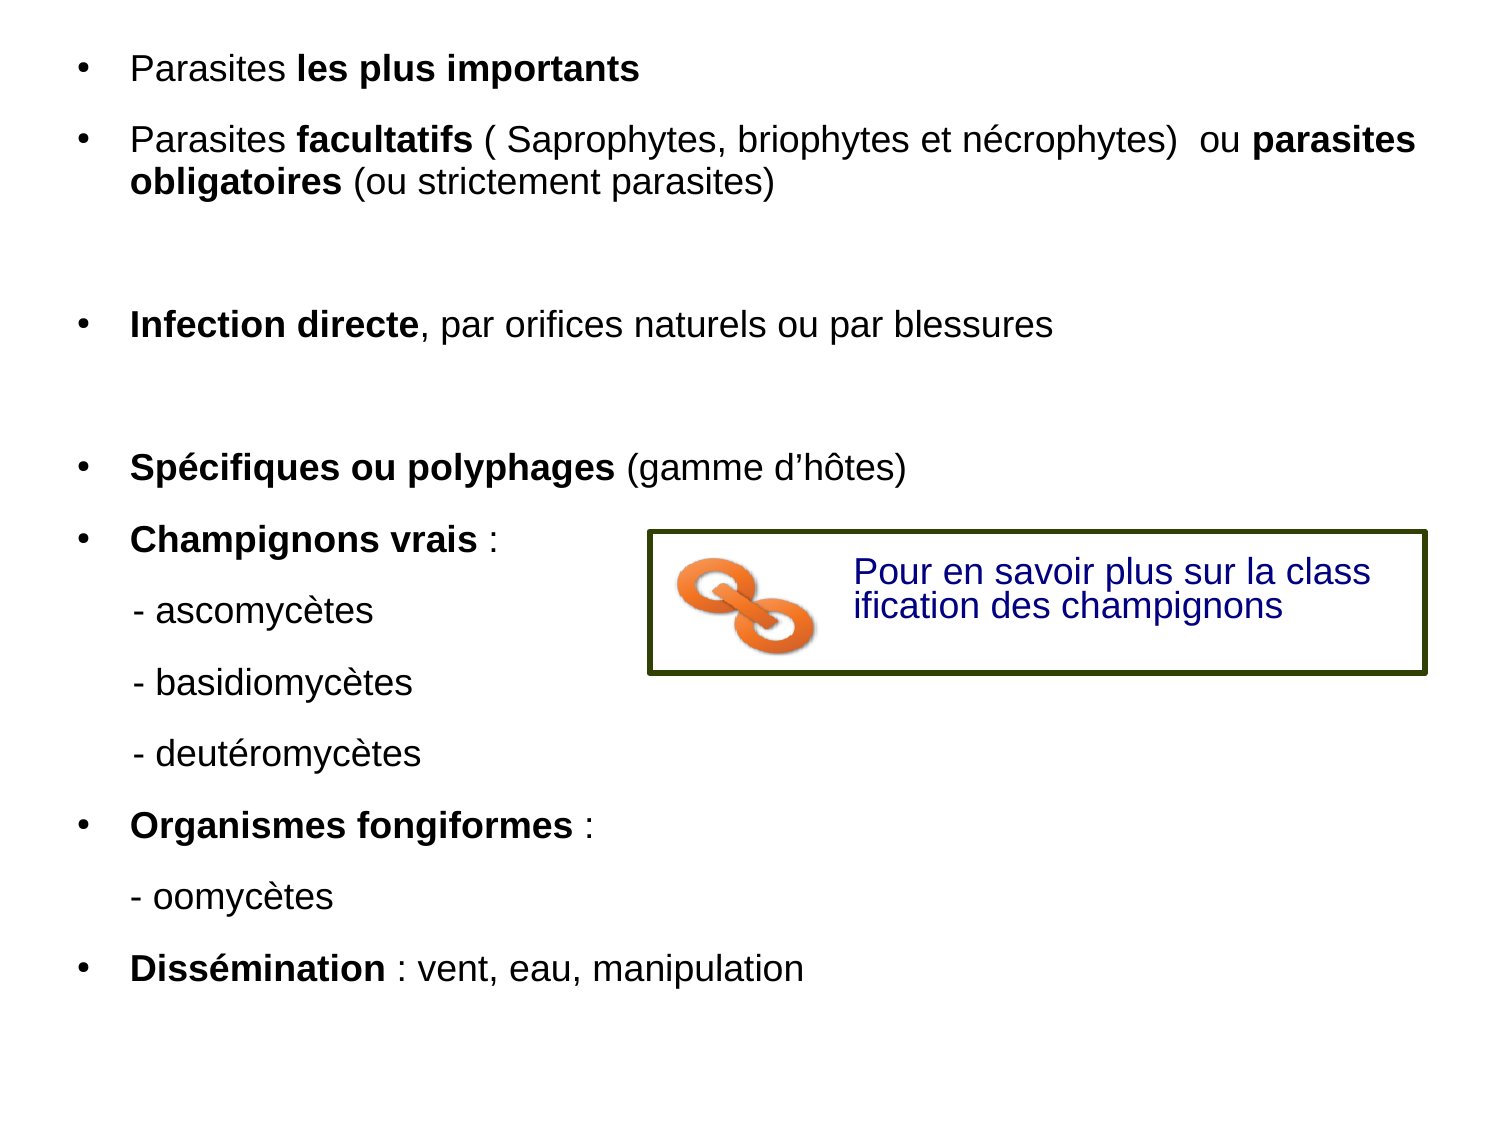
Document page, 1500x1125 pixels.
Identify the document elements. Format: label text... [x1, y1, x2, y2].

list Parasites les plus importants Parasites facultatifs ( Saprophytes, briophytes et nécrophytes) ou parasites obligatoires (ou strictement parasites) Infection directe, par orifices naturels ou par blessures Spécifiques ou polyphages (gamme d’hôtes) Champignons vrais : - ascomycètes - basidiomycètes - deutéromycètes Organismes fongiformes : - oomycètes Dissémination : vent, eau, manipulation [59, 47, 1425, 1004]
text_box Pour en savoir plus sur la classification des champignons [838, 543, 1394, 601]
list Parasites les plus importants Parasites facultatifs ( Saprophytes, briophytes et nécrophytes) ou parasites obligatoires (ou strictement parasites) Infection directe, par orifices naturels ou par blessures Spécifiques ou polyphages (gamme d’hôtes) Champignons vrais : - ascomycètes - basidiomycètes - deutéromycètes Organismes fongiformes : - oomycètes Dissémination : vent, eau, manipulation [653, 534, 1422, 670]
picture [667, 551, 827, 662]
